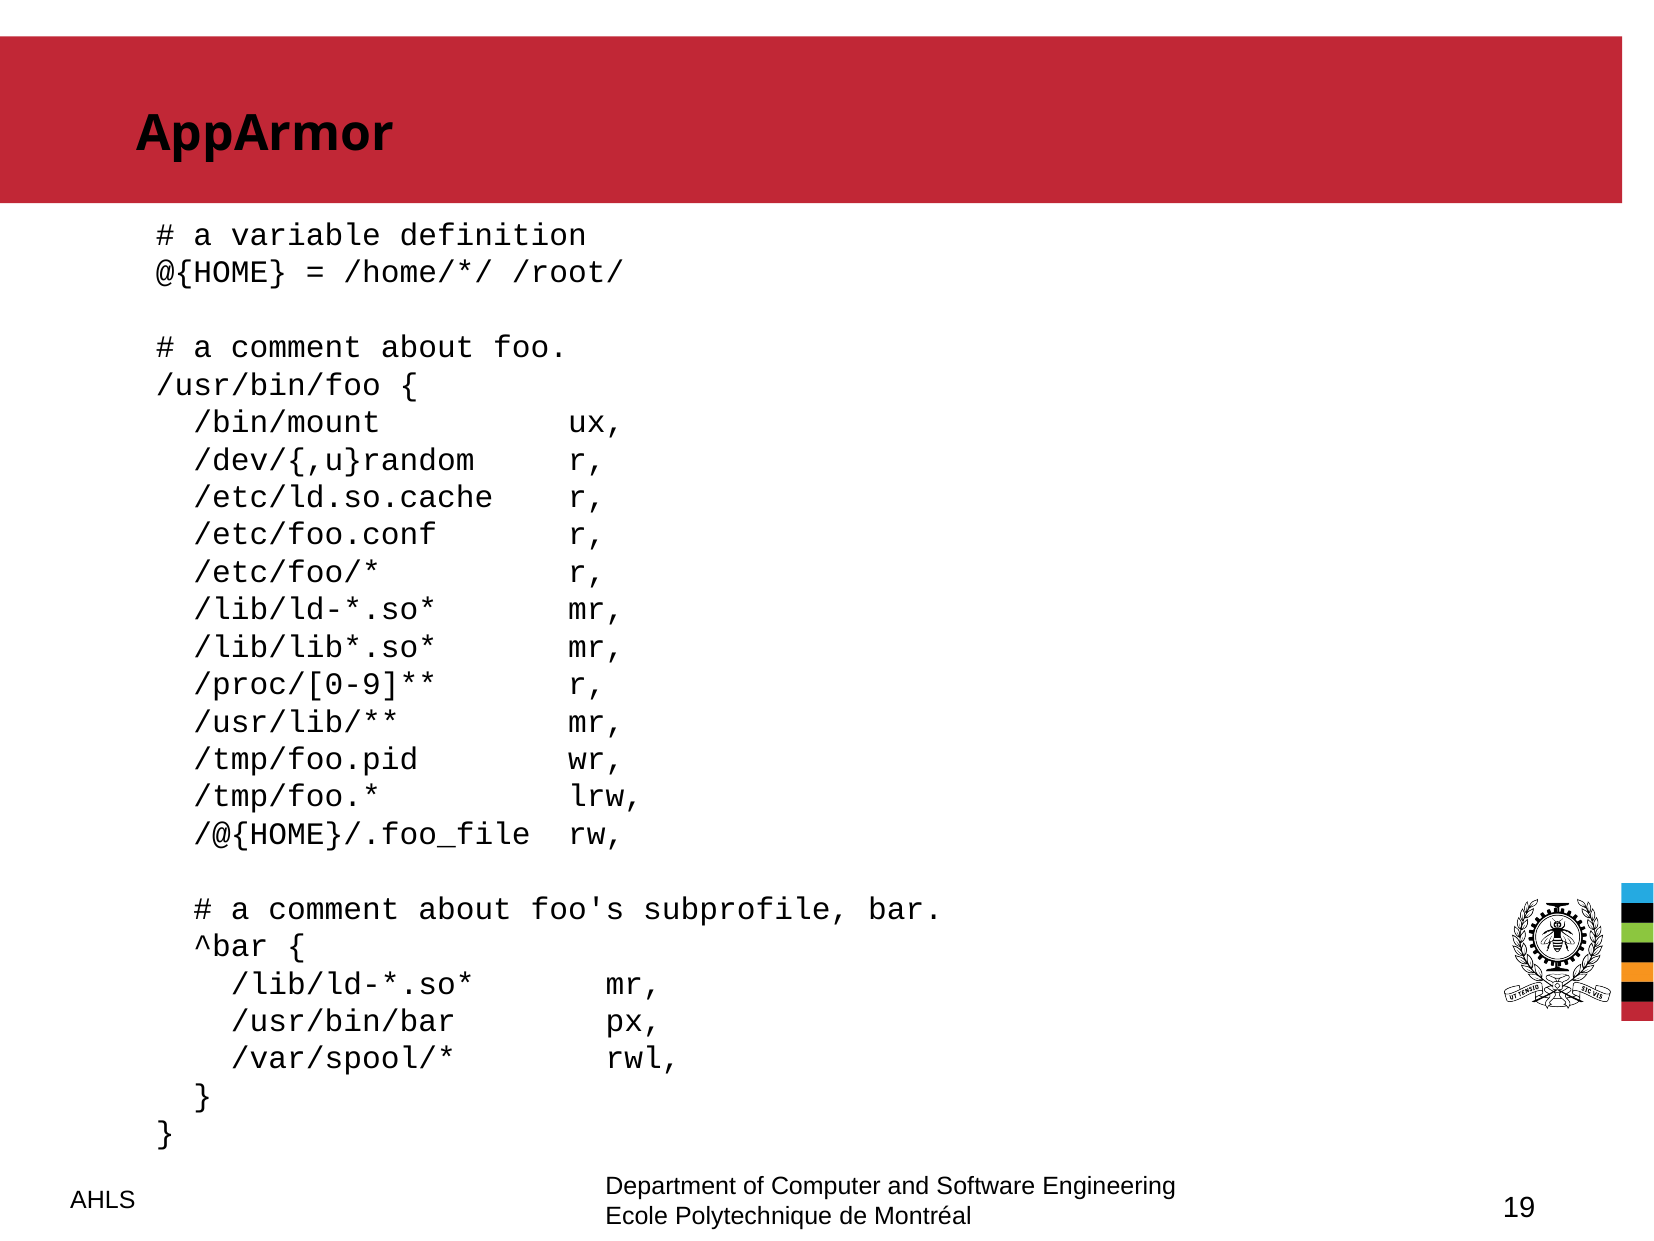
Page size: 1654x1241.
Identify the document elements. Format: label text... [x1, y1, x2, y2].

picture [1504, 883, 1654, 1021]
title AppArmor [103, 62, 1602, 168]
text_box # a variable definition @{HOME} = /home/*/ /root/ # a comment about foo. /usr/bin/foo { /bin/mount ux, /dev/{,u}random r, /etc/ld.so.cache r, /etc/foo.conf r, /etc/foo/* r, /lib/ld-*.so* mr, /lib/lib*.so* mr, /proc/[0-9]** r, /usr/lib/** mr, /tmp/foo.pid wr, /tmp/foo.* lrw, /@{HOME}/.foo_file rw, # a comment about foo's subprofile, bar. ^bar { /lib/ld-*.so* mr, /usr/bin/bar px, /var/spool/* rwl, } } [129, 206, 1489, 1217]
